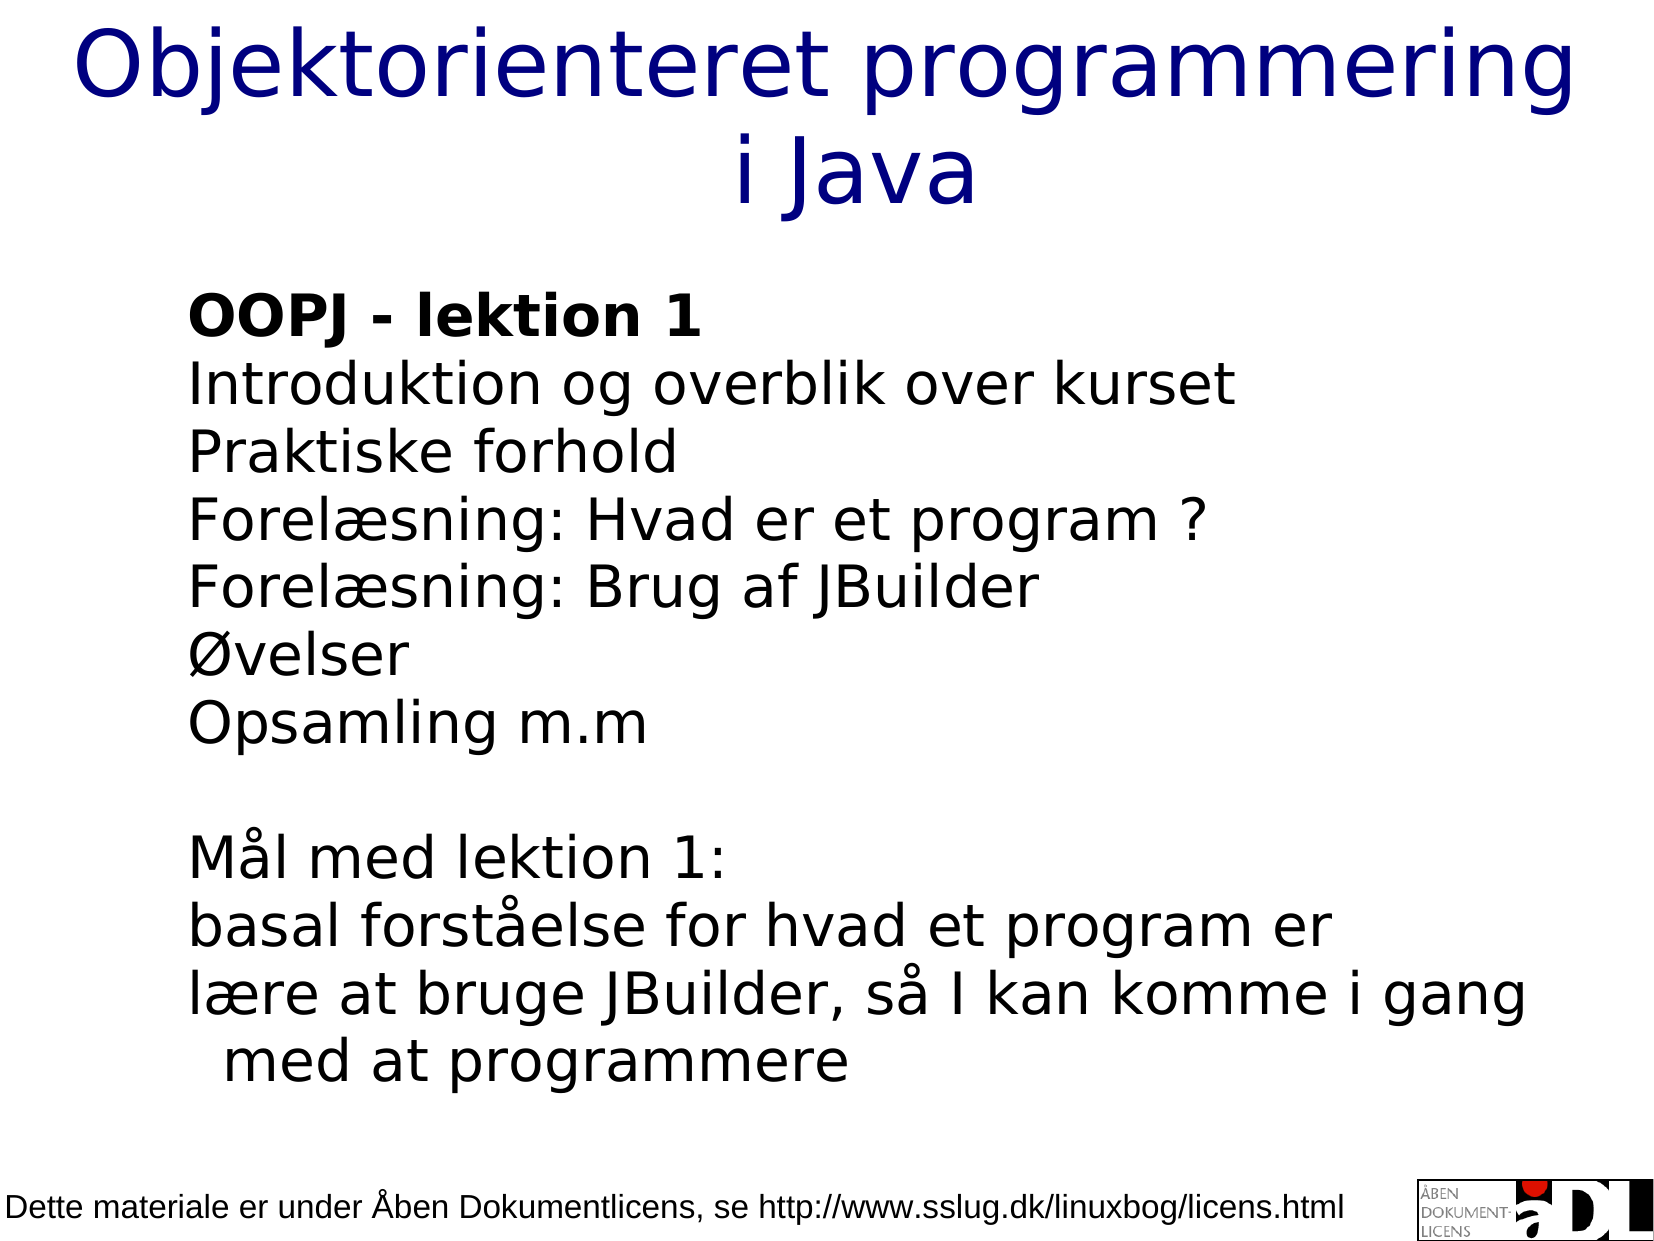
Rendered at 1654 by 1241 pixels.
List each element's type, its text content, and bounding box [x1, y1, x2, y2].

subtitle OOPJ - lektion 1 Introduktion og overblik over kurset Praktiske forhold Forelæsning: Hvad er et program ? Forelæsning: Brug af JBuilder Øvelser Opsamling m.m Mål med lektion 1: basal forståelse for hvad et program er lære at bruge JBuilder, så I kan komme i gang med at programmere [151, 221, 1532, 1157]
title Objektorienteret programmering i Java [72, 10, 1582, 225]
picture [1417, 1179, 1654, 1241]
text_box Dette materiale er under Åben Dokumentlicens, se http://www.sslug.dk/linuxbog/licens.html [4, 1188, 1348, 1238]
